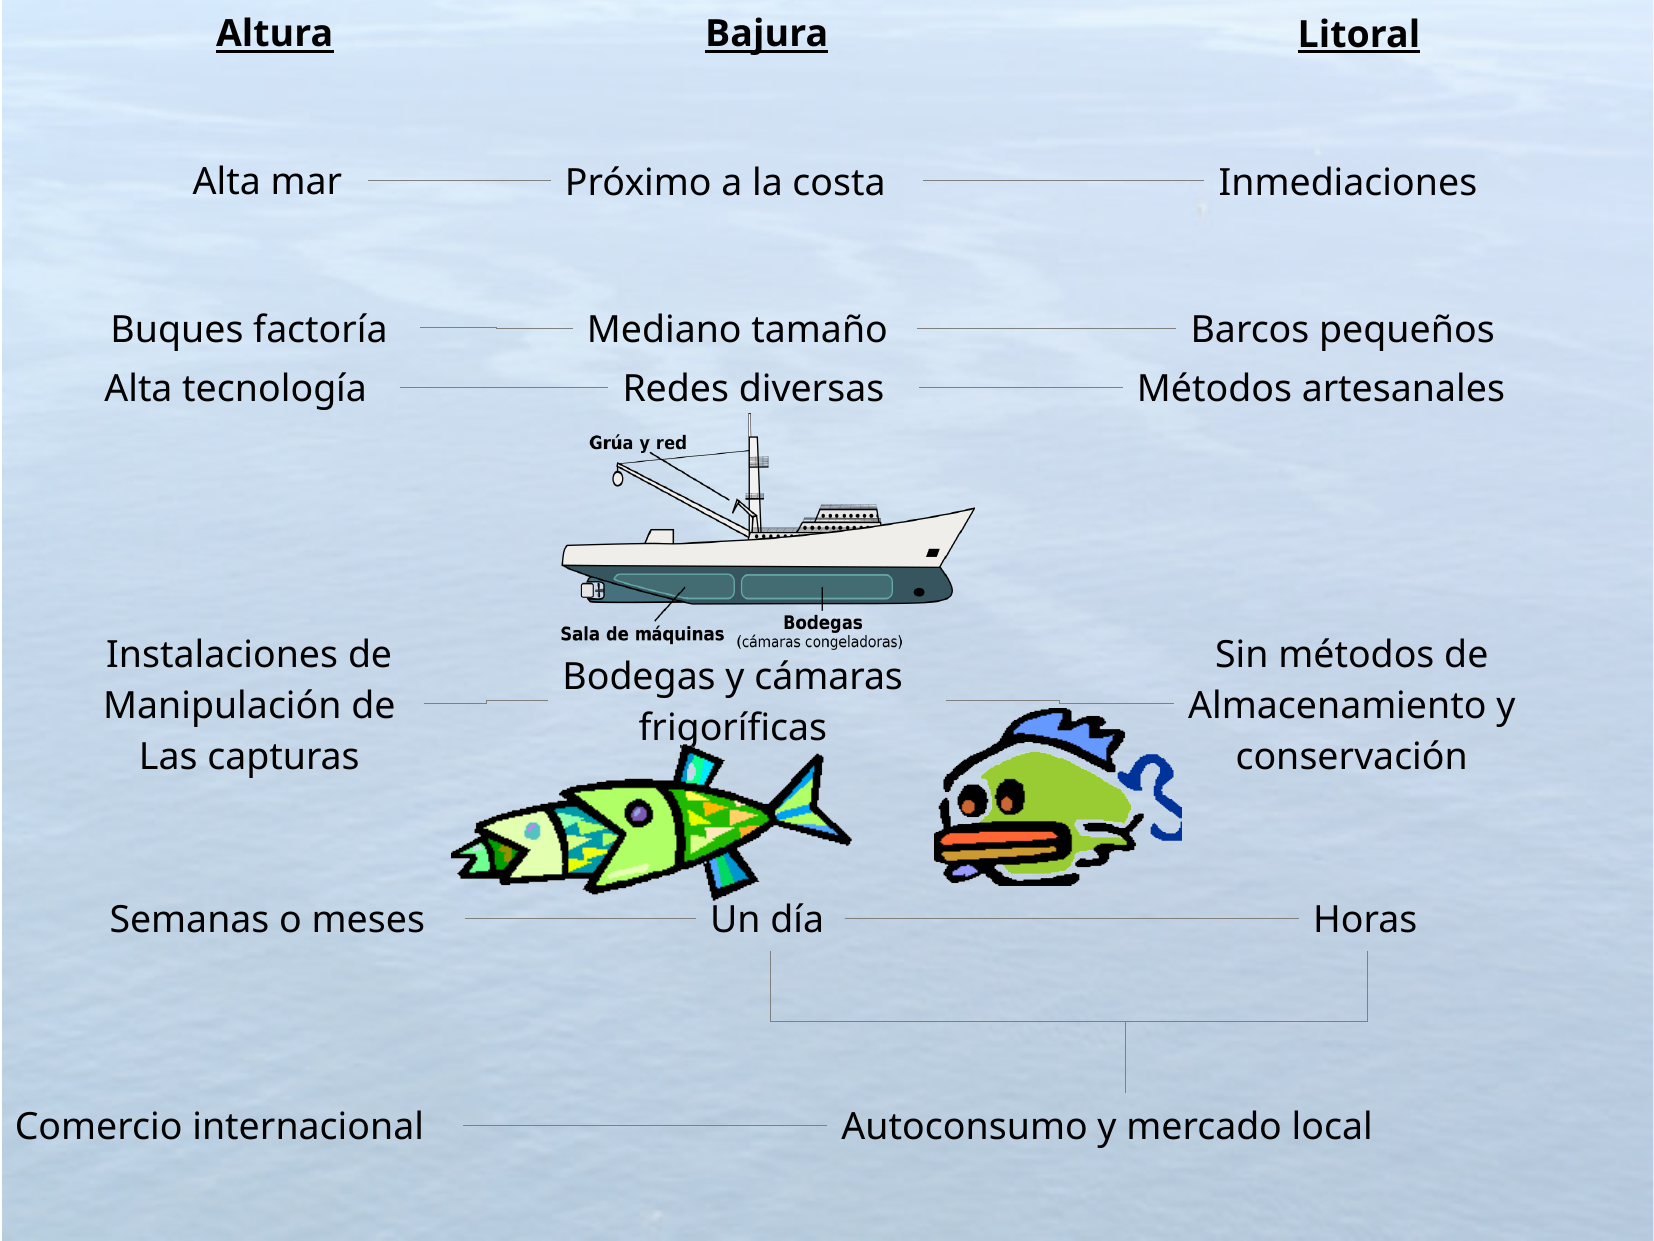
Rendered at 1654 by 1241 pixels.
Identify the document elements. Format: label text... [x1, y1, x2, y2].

text_box Mediano tamaño [572, 295, 918, 354]
text_box Comercio internacional [0, 1092, 464, 1151]
text_box Bajura [690, 0, 858, 59]
text_box Horas [1298, 885, 1438, 944]
text_box Sin métodos de Almacenamiento y conservación [1173, 619, 1555, 766]
text_box Buques factoría [95, 294, 421, 354]
text_box Autoconsumo y mercado local [826, 1092, 1424, 1151]
text_box Inmediaciones [1203, 147, 1506, 206]
text_box Semanas o meses [94, 885, 466, 944]
text_box Altura [201, 0, 362, 58]
text_box Redes diversas [607, 354, 920, 413]
text_box Alta mar [177, 147, 369, 206]
text_box Un día [695, 906, 846, 944]
text_box Barcos pequeños [1175, 295, 1528, 354]
text_box Litoral [1282, 0, 1450, 60]
text_box Métodos artesanales [1122, 354, 1542, 413]
text_box Alta tecnología [89, 354, 401, 413]
text_box Instalaciones de Manipulación de Las capturas [88, 619, 425, 766]
text_box Bodegas y cámaras frigoríficas [547, 642, 947, 745]
text_box Próximo a la costa [550, 147, 924, 206]
picture [2, 0, 1654, 1241]
